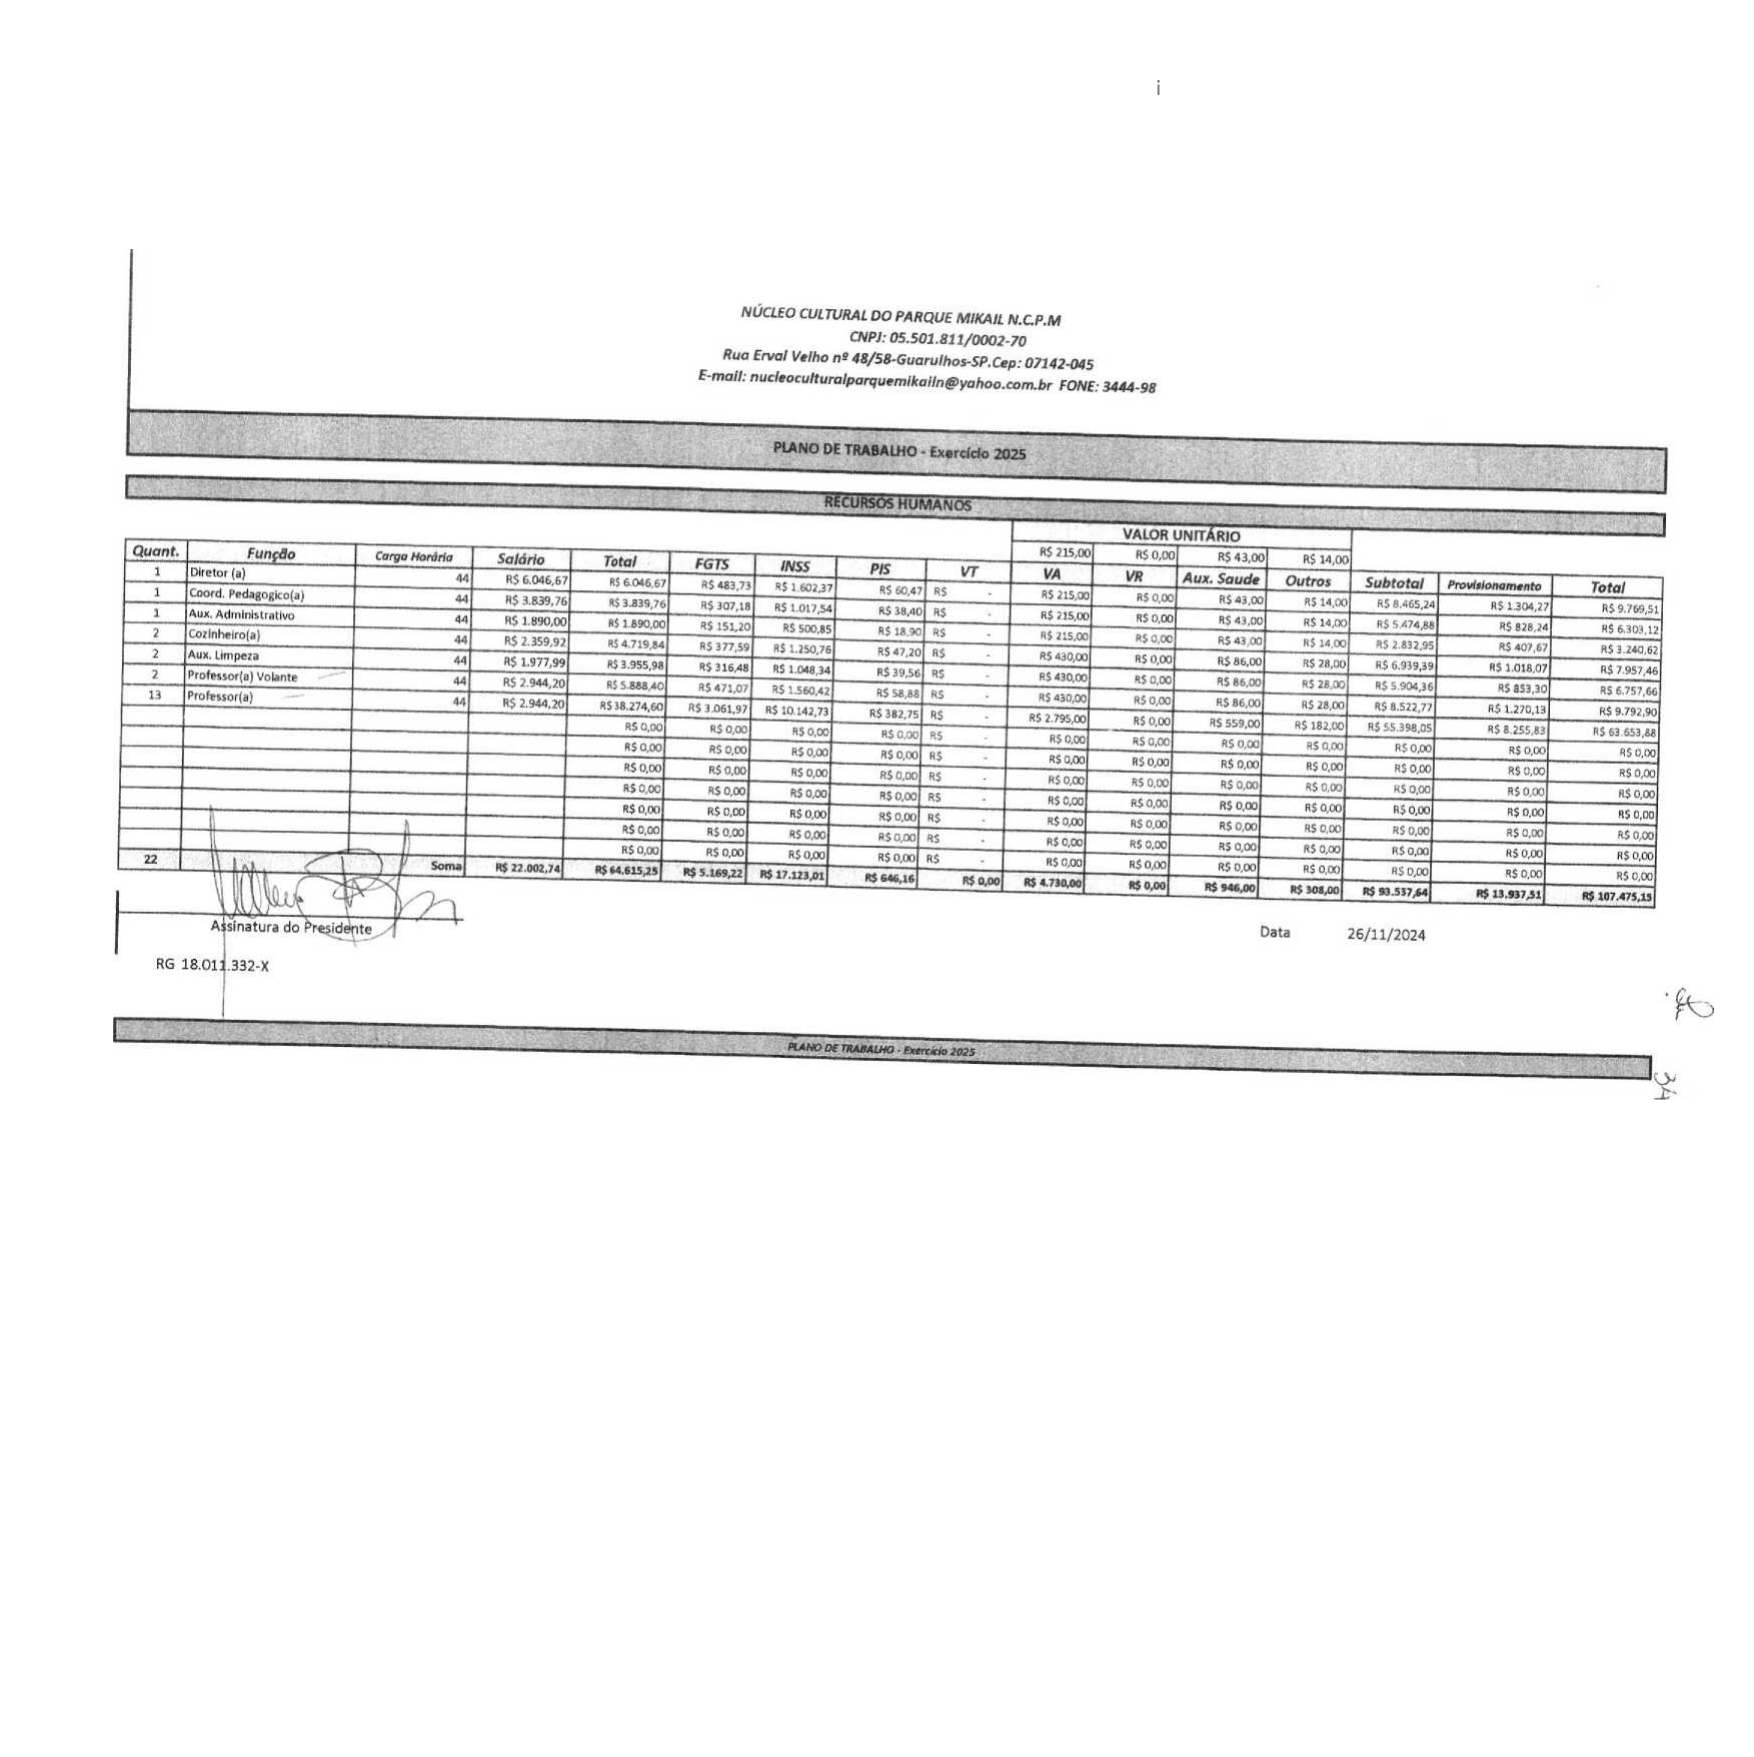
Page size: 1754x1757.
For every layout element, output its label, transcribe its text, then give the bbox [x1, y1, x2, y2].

picture [113, 249, 1714, 1100]
text_box i [1156, 74, 1167, 97]
